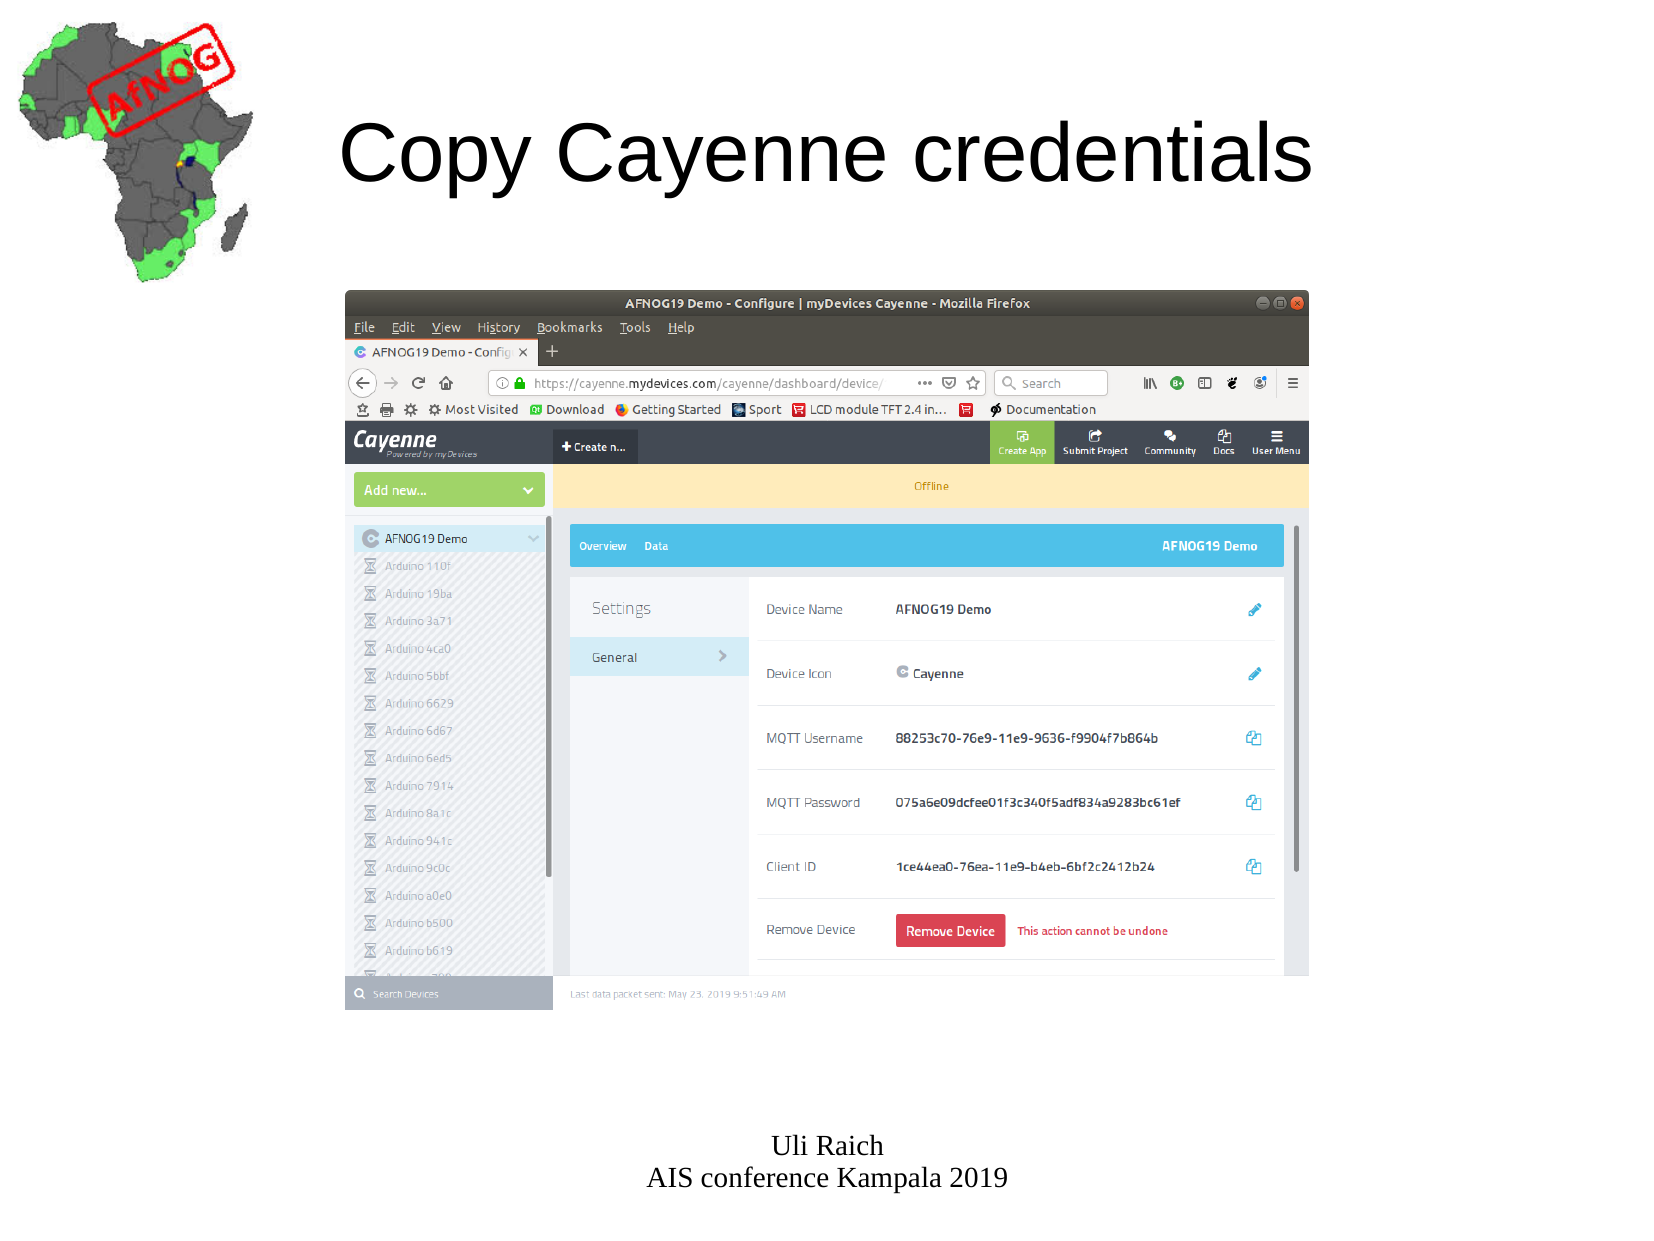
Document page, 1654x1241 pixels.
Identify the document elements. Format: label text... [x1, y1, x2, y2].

picture [345, 290, 1309, 1010]
picture [9, 0, 259, 291]
title Copy Cayenne credentials [82, 49, 1571, 257]
